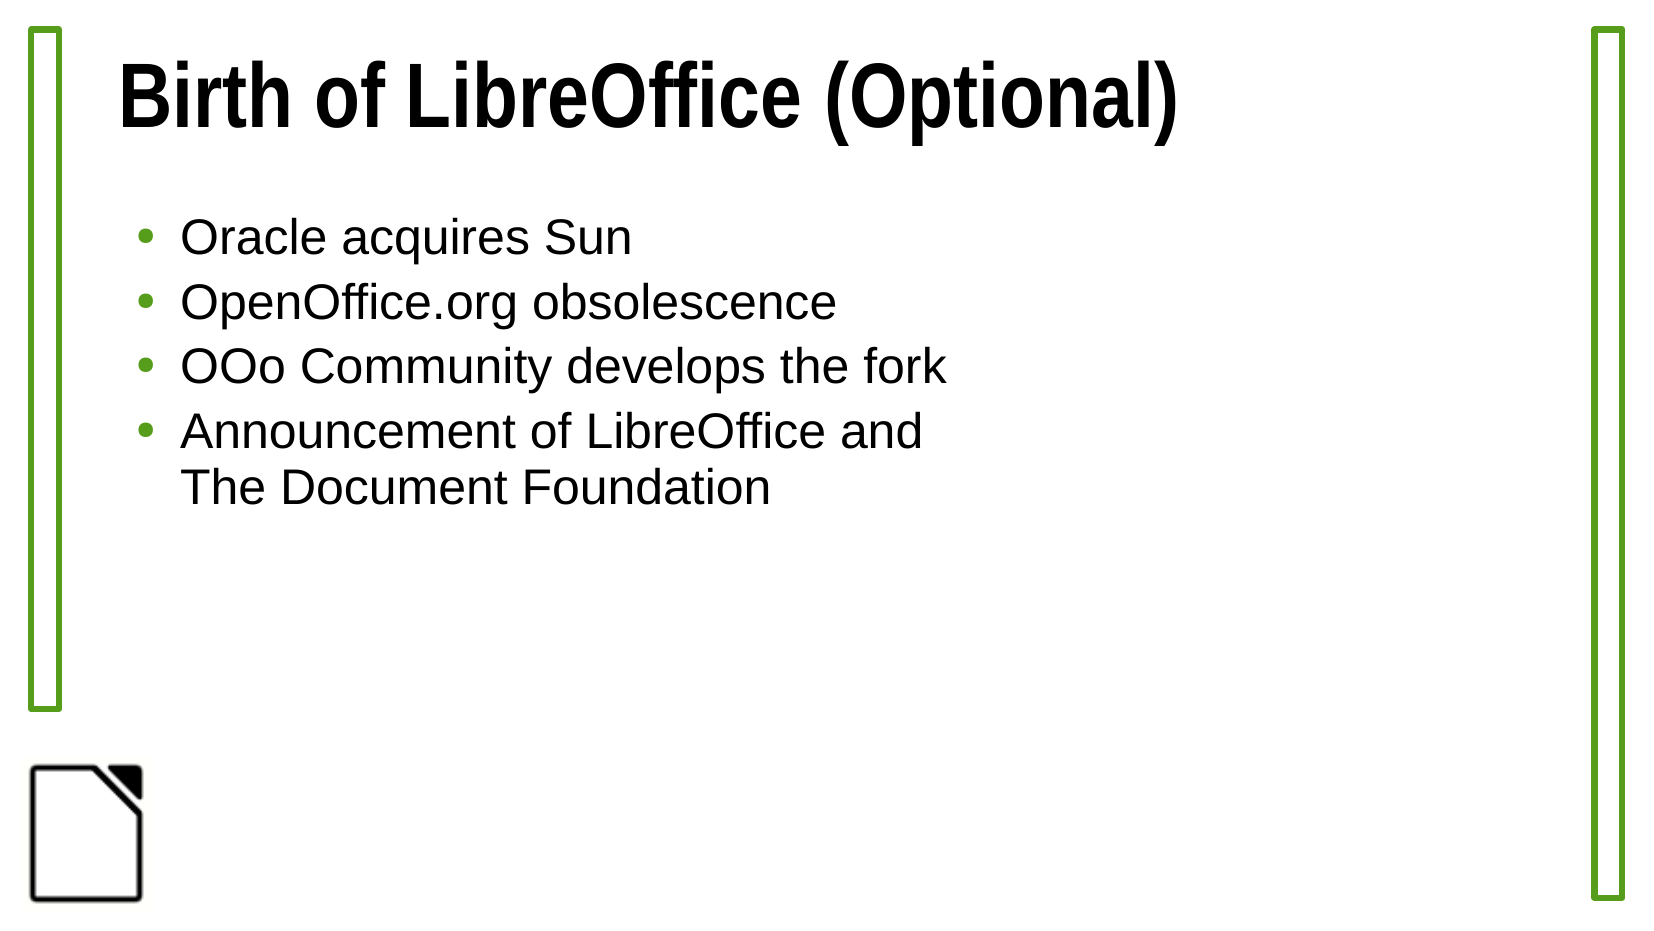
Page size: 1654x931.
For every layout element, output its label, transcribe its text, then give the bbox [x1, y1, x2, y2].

title Birth of LibreOffice (Optional) [118, 35, 1536, 154]
picture [9, 755, 166, 913]
list Oracle acquires Sun OpenOffice.org obsolescence OOo Community develops the fork Announcement of LibreOffice and The Document Foundation [118, 209, 1536, 830]
